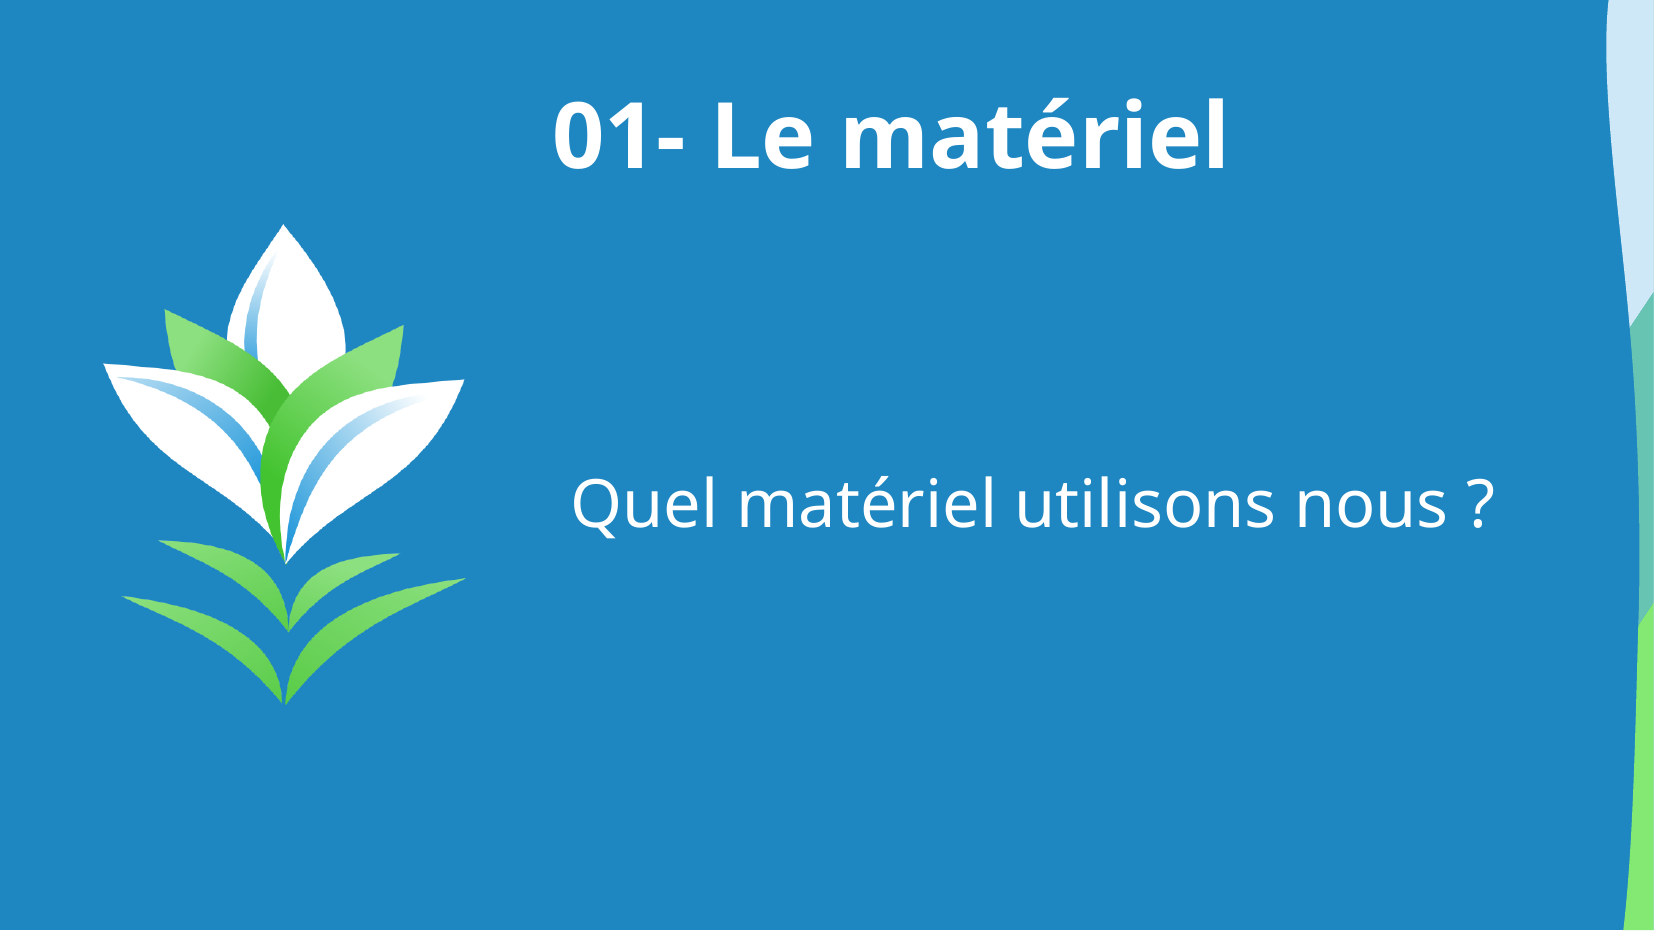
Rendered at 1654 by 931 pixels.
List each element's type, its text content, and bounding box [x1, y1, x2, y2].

title 01- Le matériel [147, 59, 1636, 207]
picture [103, 224, 466, 706]
subtitle Quel matériel utilisons nous ? [501, 354, 1565, 650]
